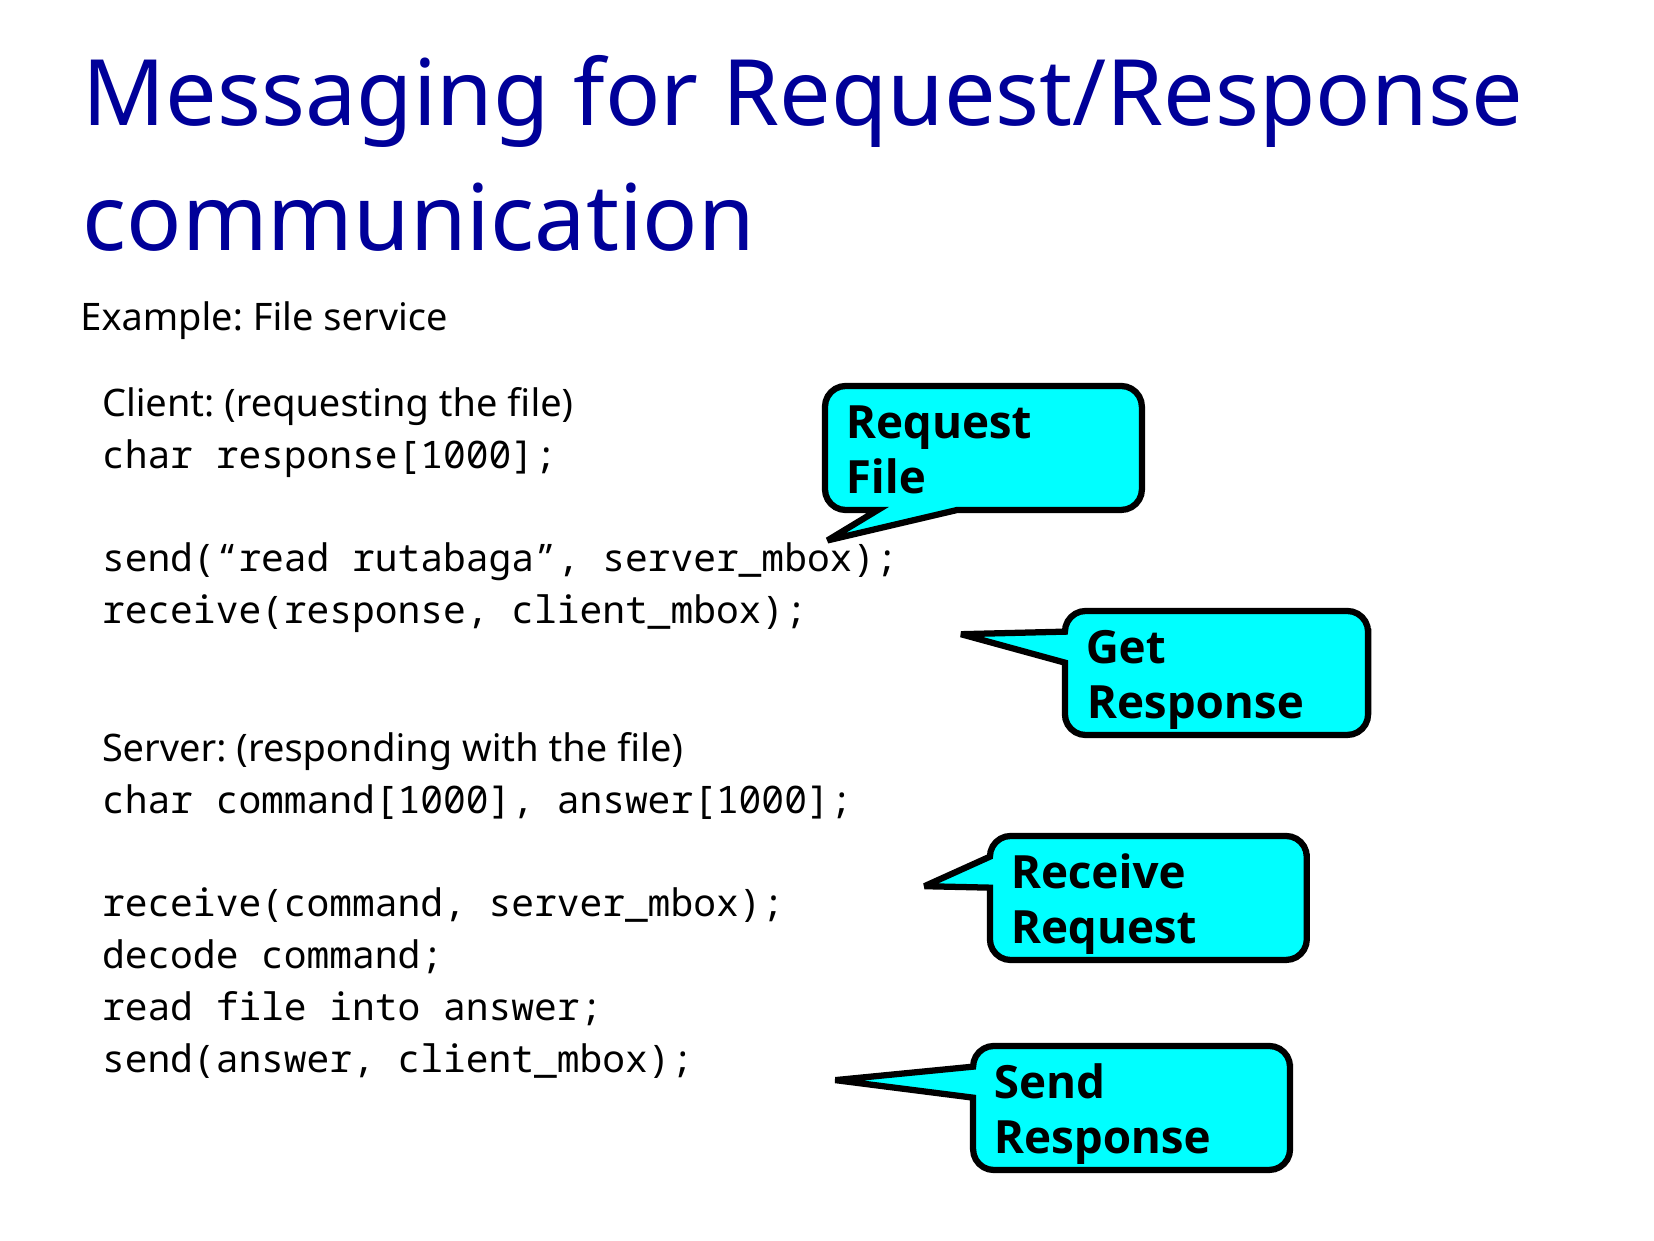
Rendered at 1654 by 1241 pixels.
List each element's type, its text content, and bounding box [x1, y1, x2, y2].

title Messaging for Request/Response communication [82, 49, 1571, 257]
text_box Receive Request [924, 835, 1307, 961]
text_box Send Response [835, 1045, 1291, 1171]
text_box Request File [825, 385, 1142, 541]
text_box Get Response [961, 610, 1369, 736]
list Example: File service Client: (requesting the file) char response[1000]; send(“read rutabaga”, server_mbox); receive(response, client_mbox); Server: (responding with the file) char command[1000], answer[1000]; receive(command, server_mbox); decode command; read file into answer; send(answer, client_mbox); [60, 290, 1571, 1096]
